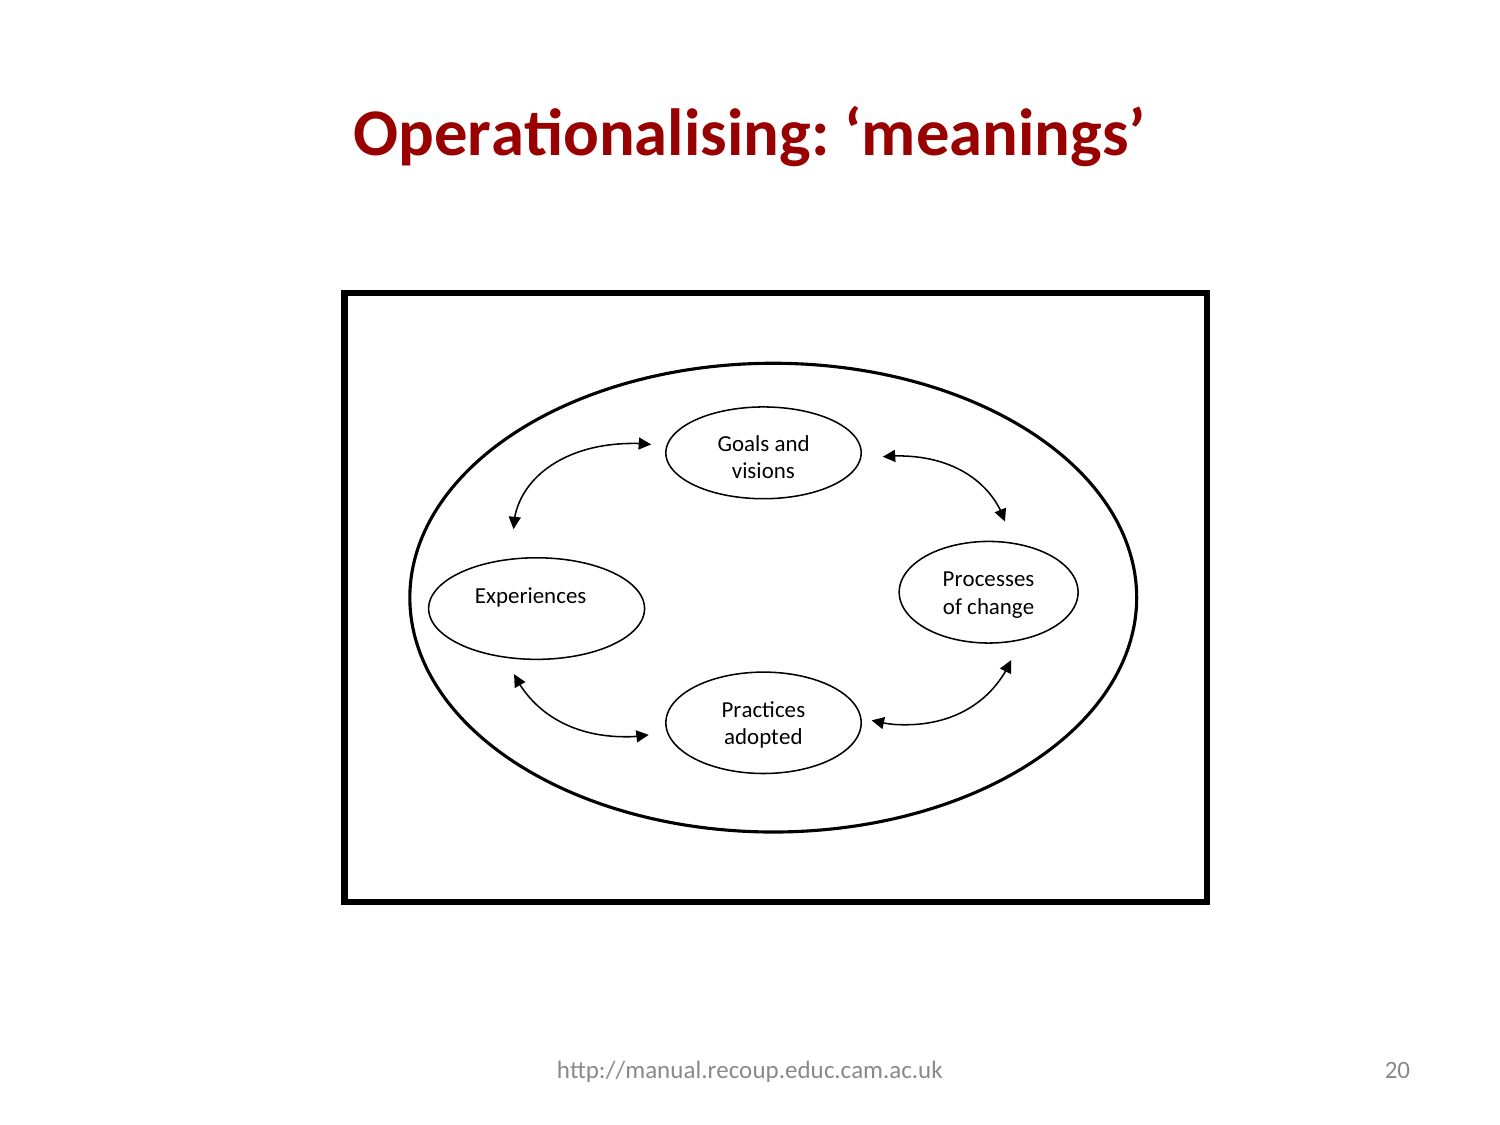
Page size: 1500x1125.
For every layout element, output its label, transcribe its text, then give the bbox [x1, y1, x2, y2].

text_box Goals and visions [665, 406, 862, 499]
text_box Processes of change [899, 541, 1079, 644]
text_box Practices adopted [665, 672, 862, 774]
title Operationalising: ‘meanings’ [75, 45, 1426, 233]
text_box [344, 292, 1207, 903]
text_box Experiences [428, 557, 645, 660]
